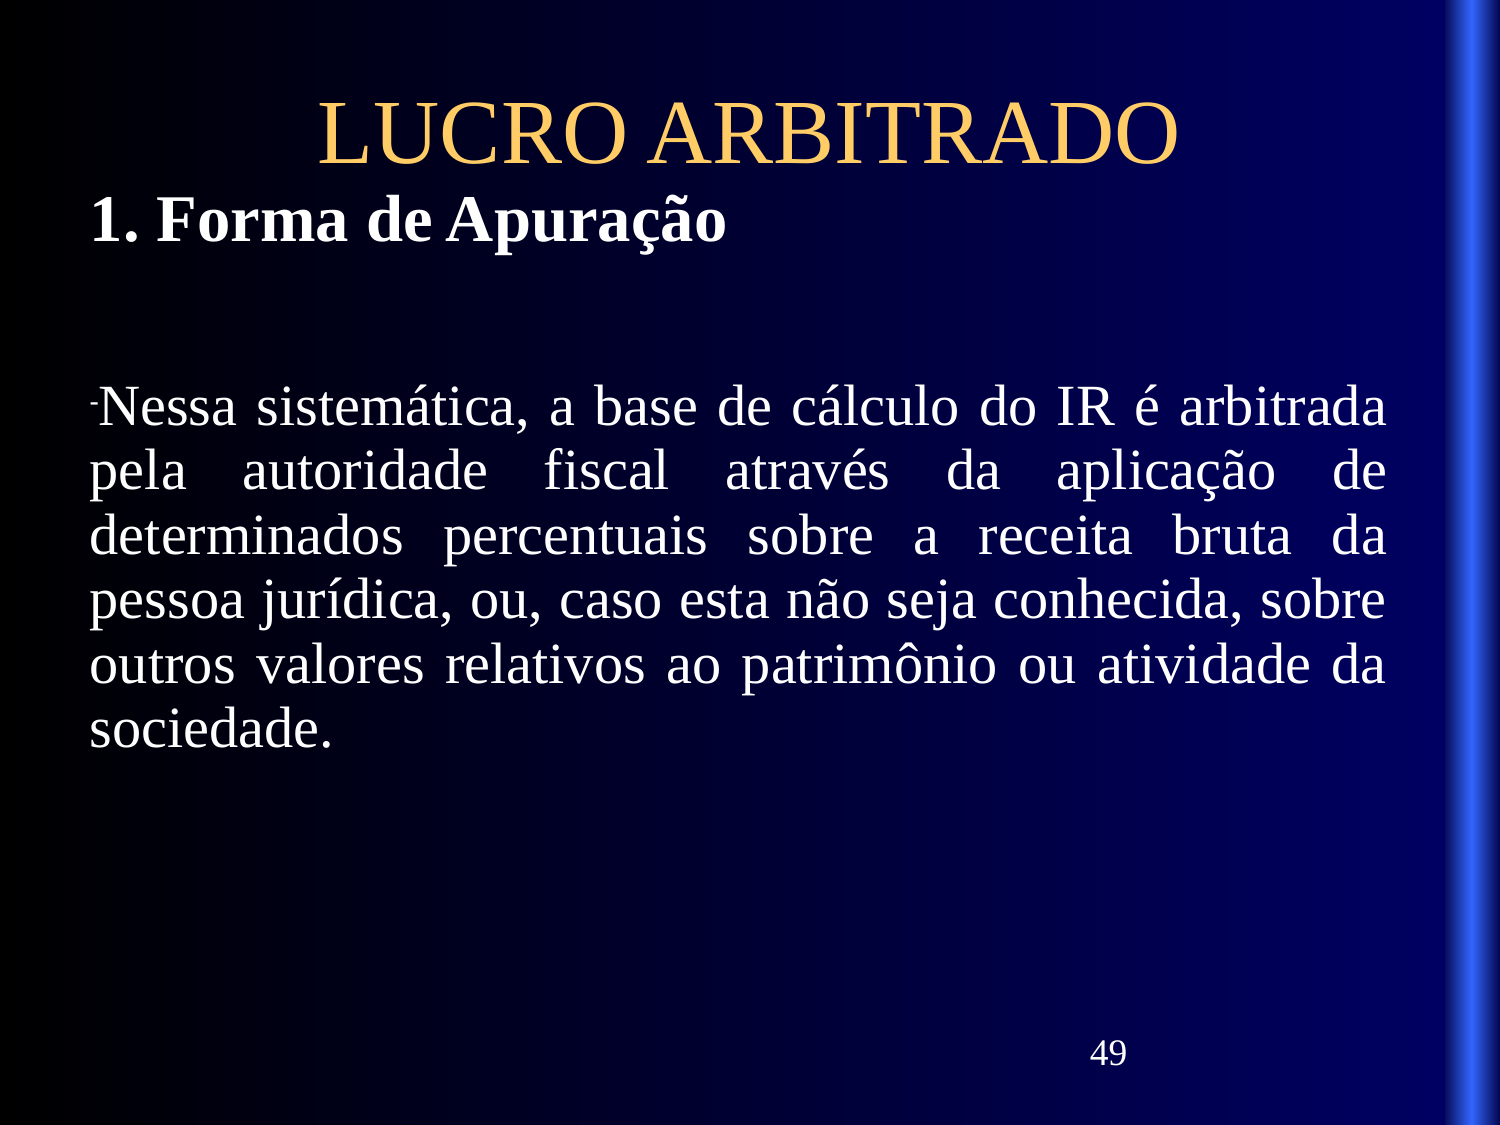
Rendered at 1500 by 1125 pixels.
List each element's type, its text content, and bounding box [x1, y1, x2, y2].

text_box 1. Forma de Apuração Nessa sistemática, a base de cálculo do IR é arbitrada pela autoridade fiscal através da aplicação de determinados percentuais sobre a receita bruta da pessoa jurídica, ou, caso esta não seja conhecida, sobre outros valores relativos ao patrimônio ou atividade da sociedade. [74, 174, 1418, 1013]
title LUCRO ARBITRADO [112, 64, 1388, 174]
